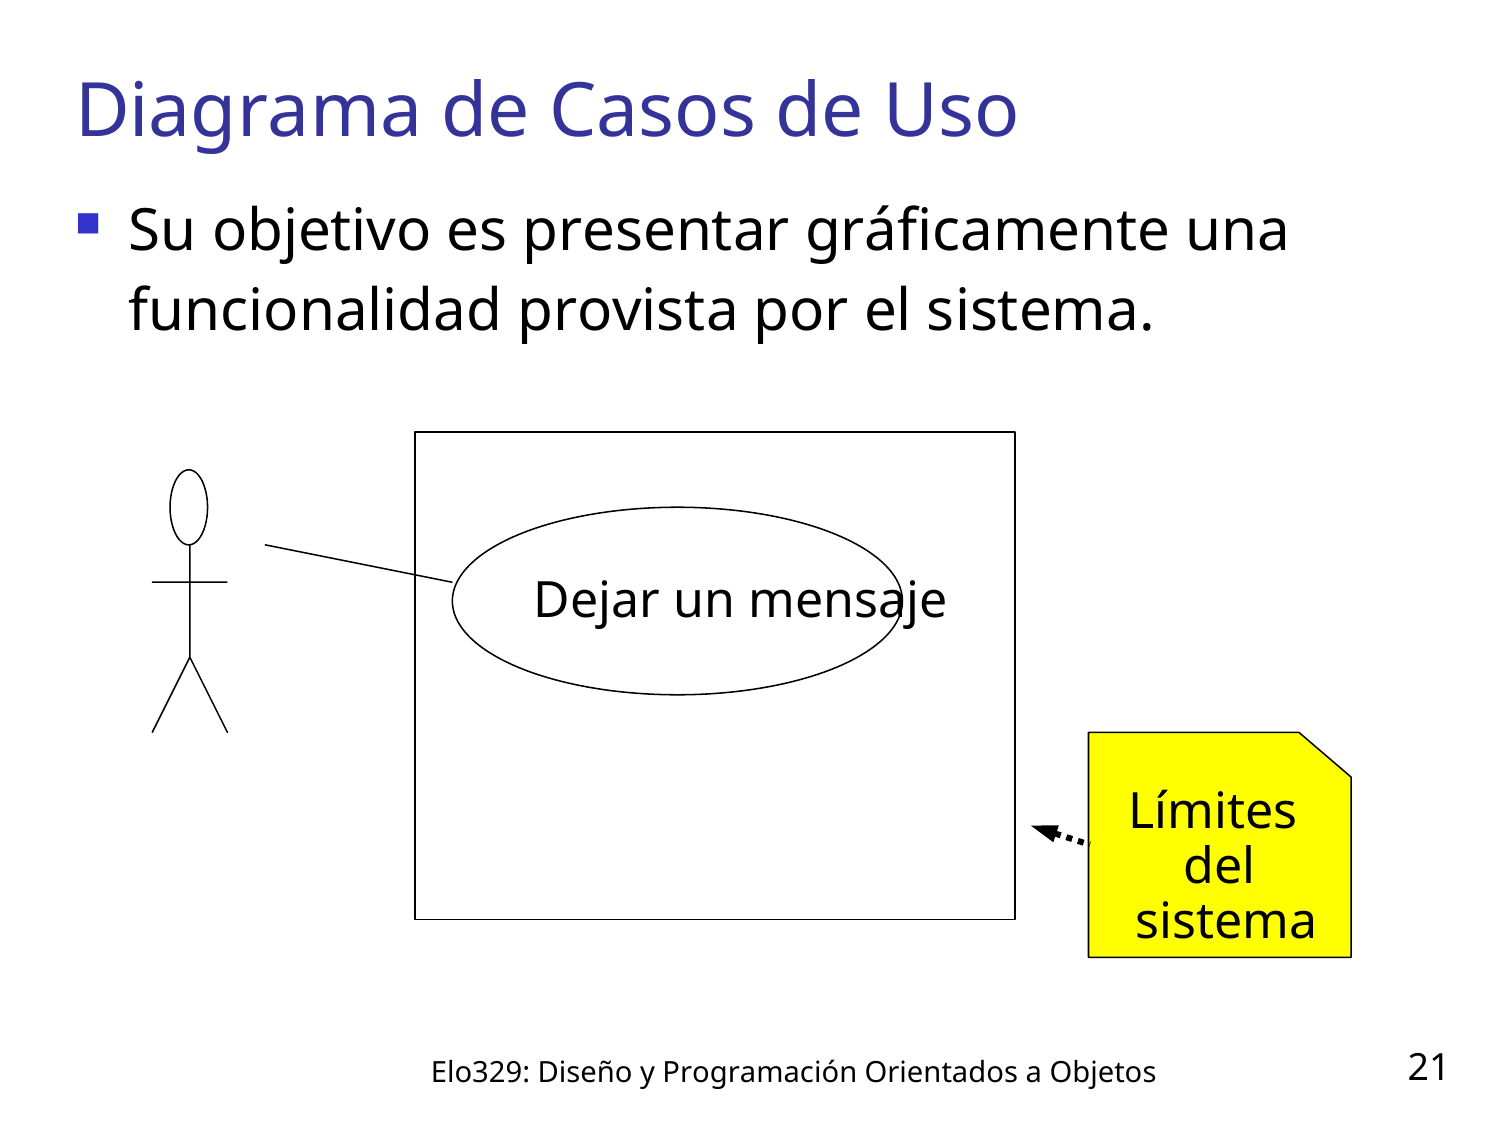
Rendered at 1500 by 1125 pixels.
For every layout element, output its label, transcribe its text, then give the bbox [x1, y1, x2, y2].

text_box Límites del sistema [1088, 732, 1352, 958]
list Su objetivo es presentar gráficamente una funcionalidad provista por el sistema. [75, 187, 1446, 1051]
text_box Dejar un mensaje [452, 507, 903, 695]
title Diagrama de Casos de Uso [75, 25, 1449, 188]
